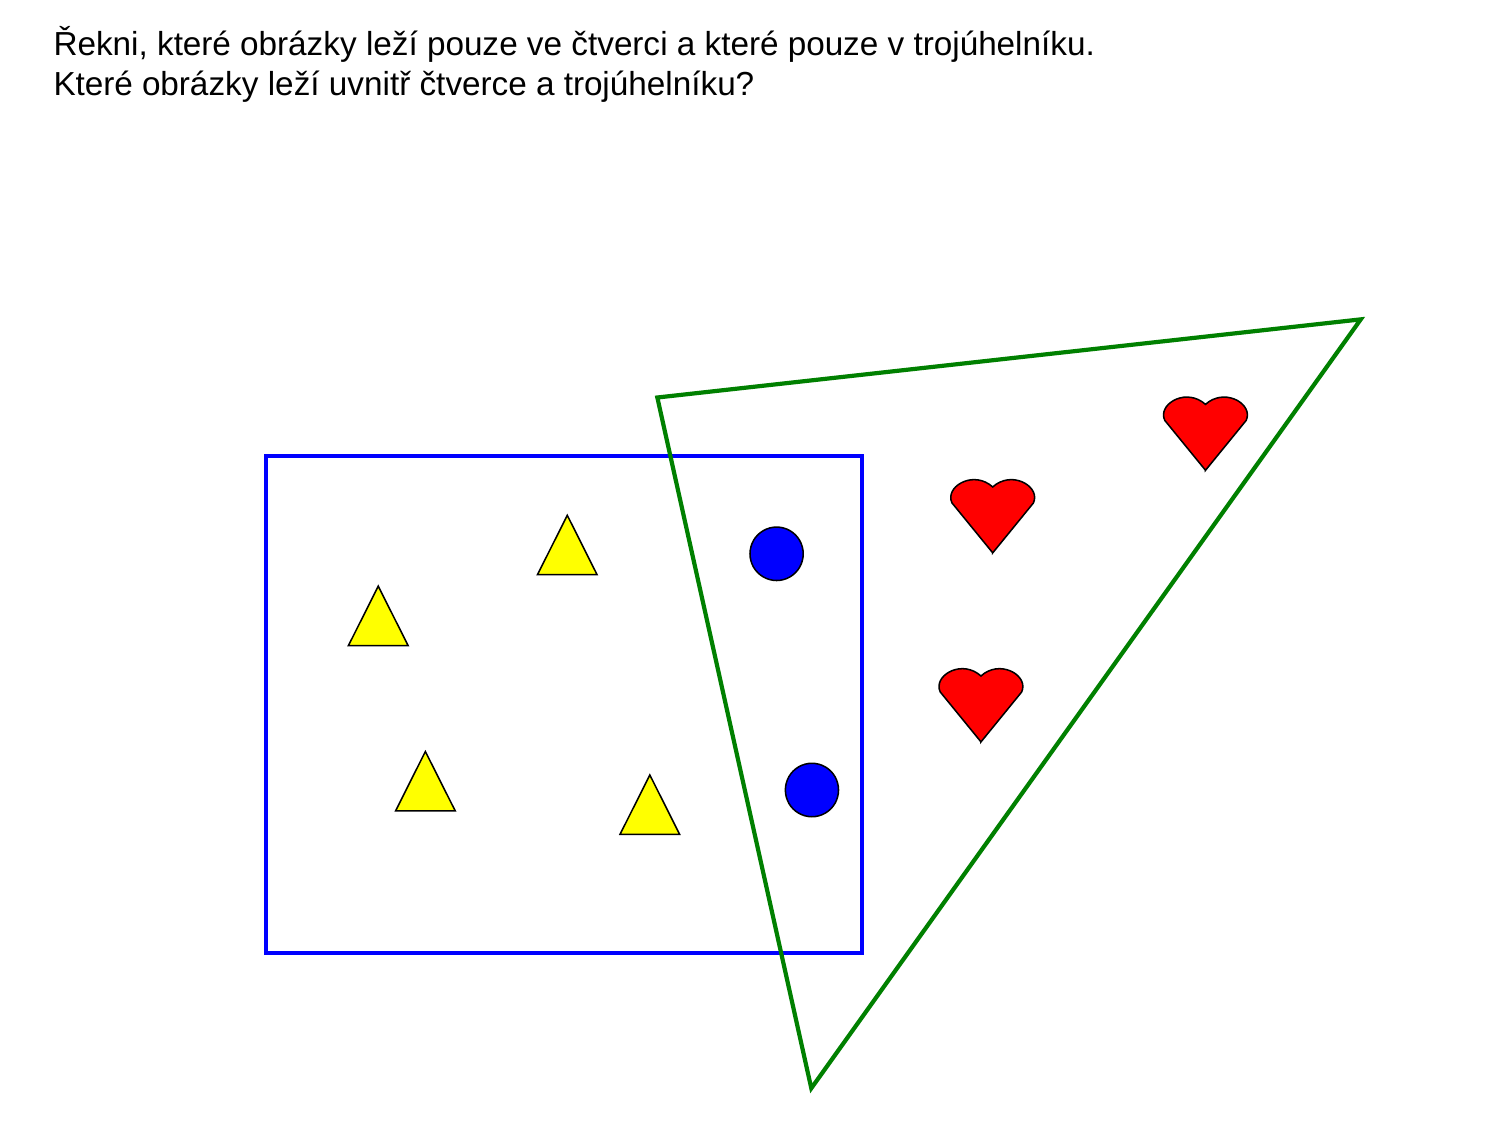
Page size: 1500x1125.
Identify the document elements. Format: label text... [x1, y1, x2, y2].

text_box [348, 586, 409, 646]
text_box [395, 751, 456, 811]
text_box [750, 527, 804, 581]
text_box [1163, 397, 1248, 471]
text_box [785, 763, 839, 817]
text_box [620, 774, 680, 835]
text_box Řekni, které obrázky leží pouze ve čtverci a které pouze v trojúhelníku. Které obrázky leží uvnitř čtverce a trojúhelníku? [38, 14, 1121, 110]
text_box [950, 479, 1035, 553]
text_box [537, 515, 598, 575]
text_box [939, 668, 1023, 742]
